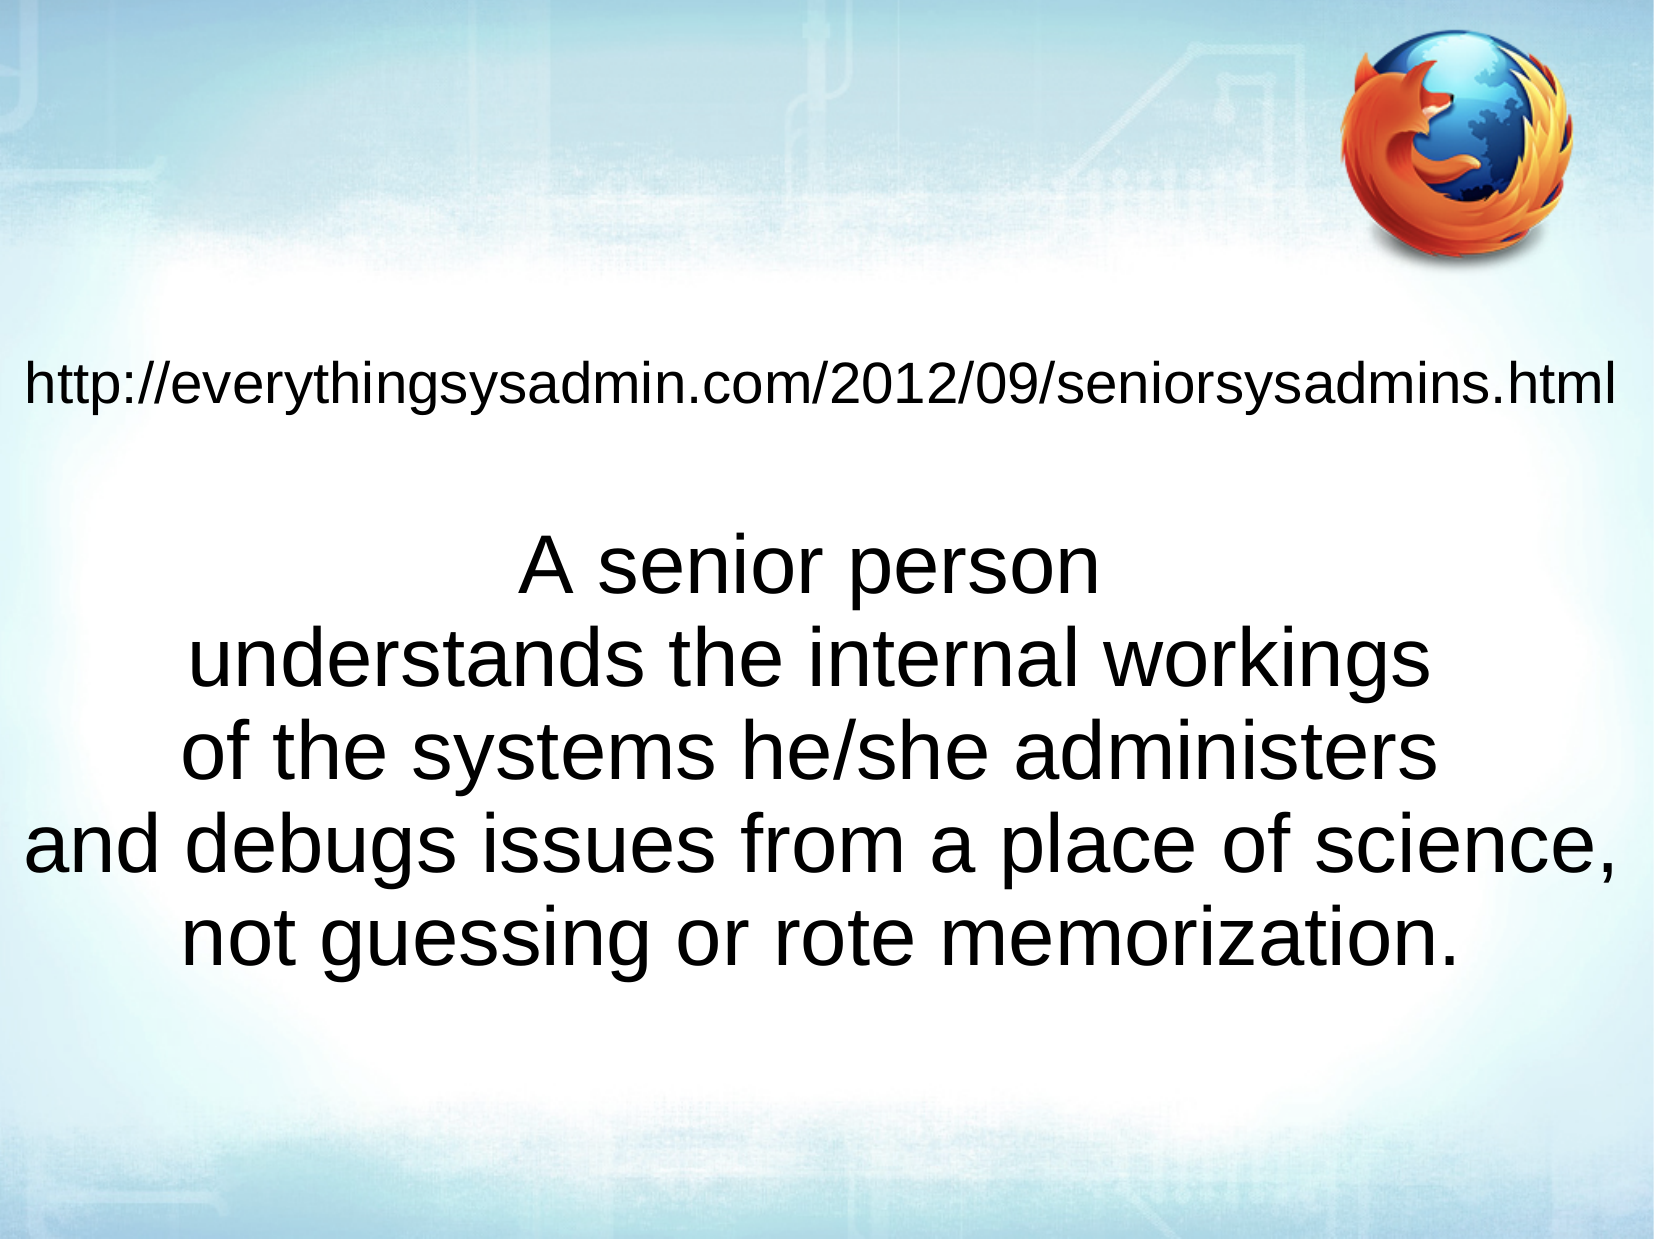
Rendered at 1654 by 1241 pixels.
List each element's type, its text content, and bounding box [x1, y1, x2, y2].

title http://everythingsysadmin.com/2012/09/seniorsysadmins.html A senior person understands the internal workings of the systems he/she administers and debugs issues from a place of science, not guessing or rote memorization. [13, 351, 1630, 984]
picture [0, 0, 1654, 1239]
